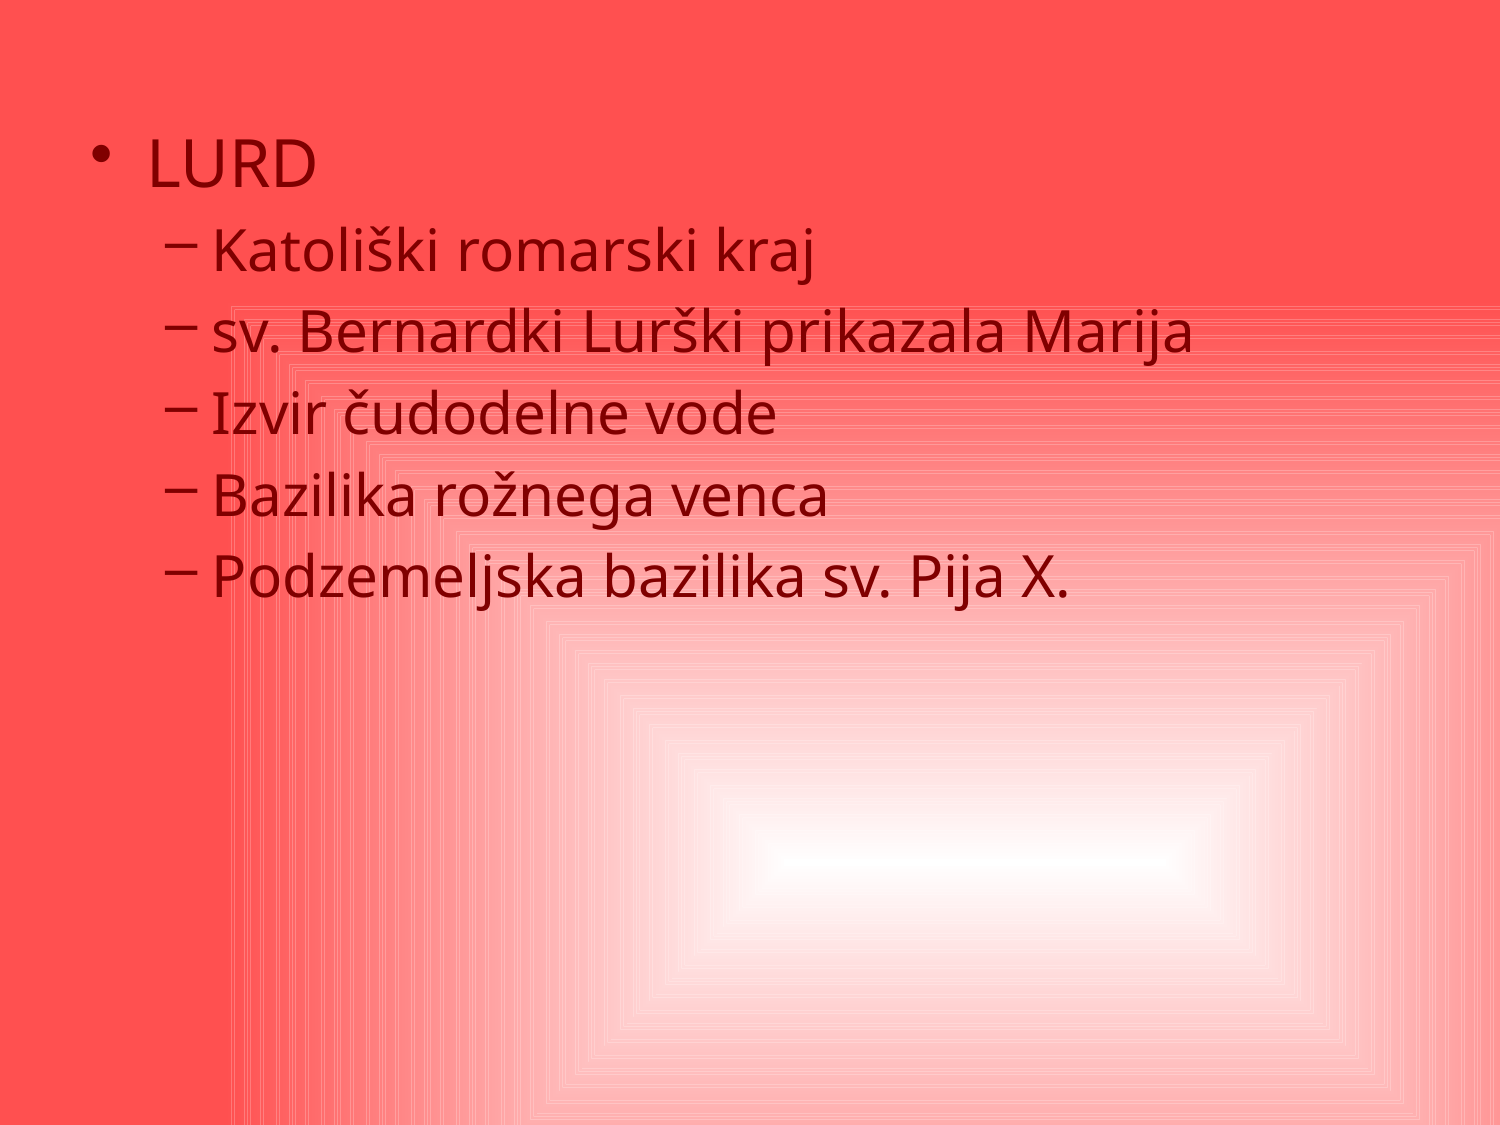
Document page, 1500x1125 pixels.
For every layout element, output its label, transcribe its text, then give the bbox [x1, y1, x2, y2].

list LURD Katoliški romarski kraj sv. Bernardki Lurški prikazala Marija Izvir čudodelne vode Bazilika rožnega venca Podzemeljska bazilika sv. Pija X. [75, 113, 1425, 1005]
